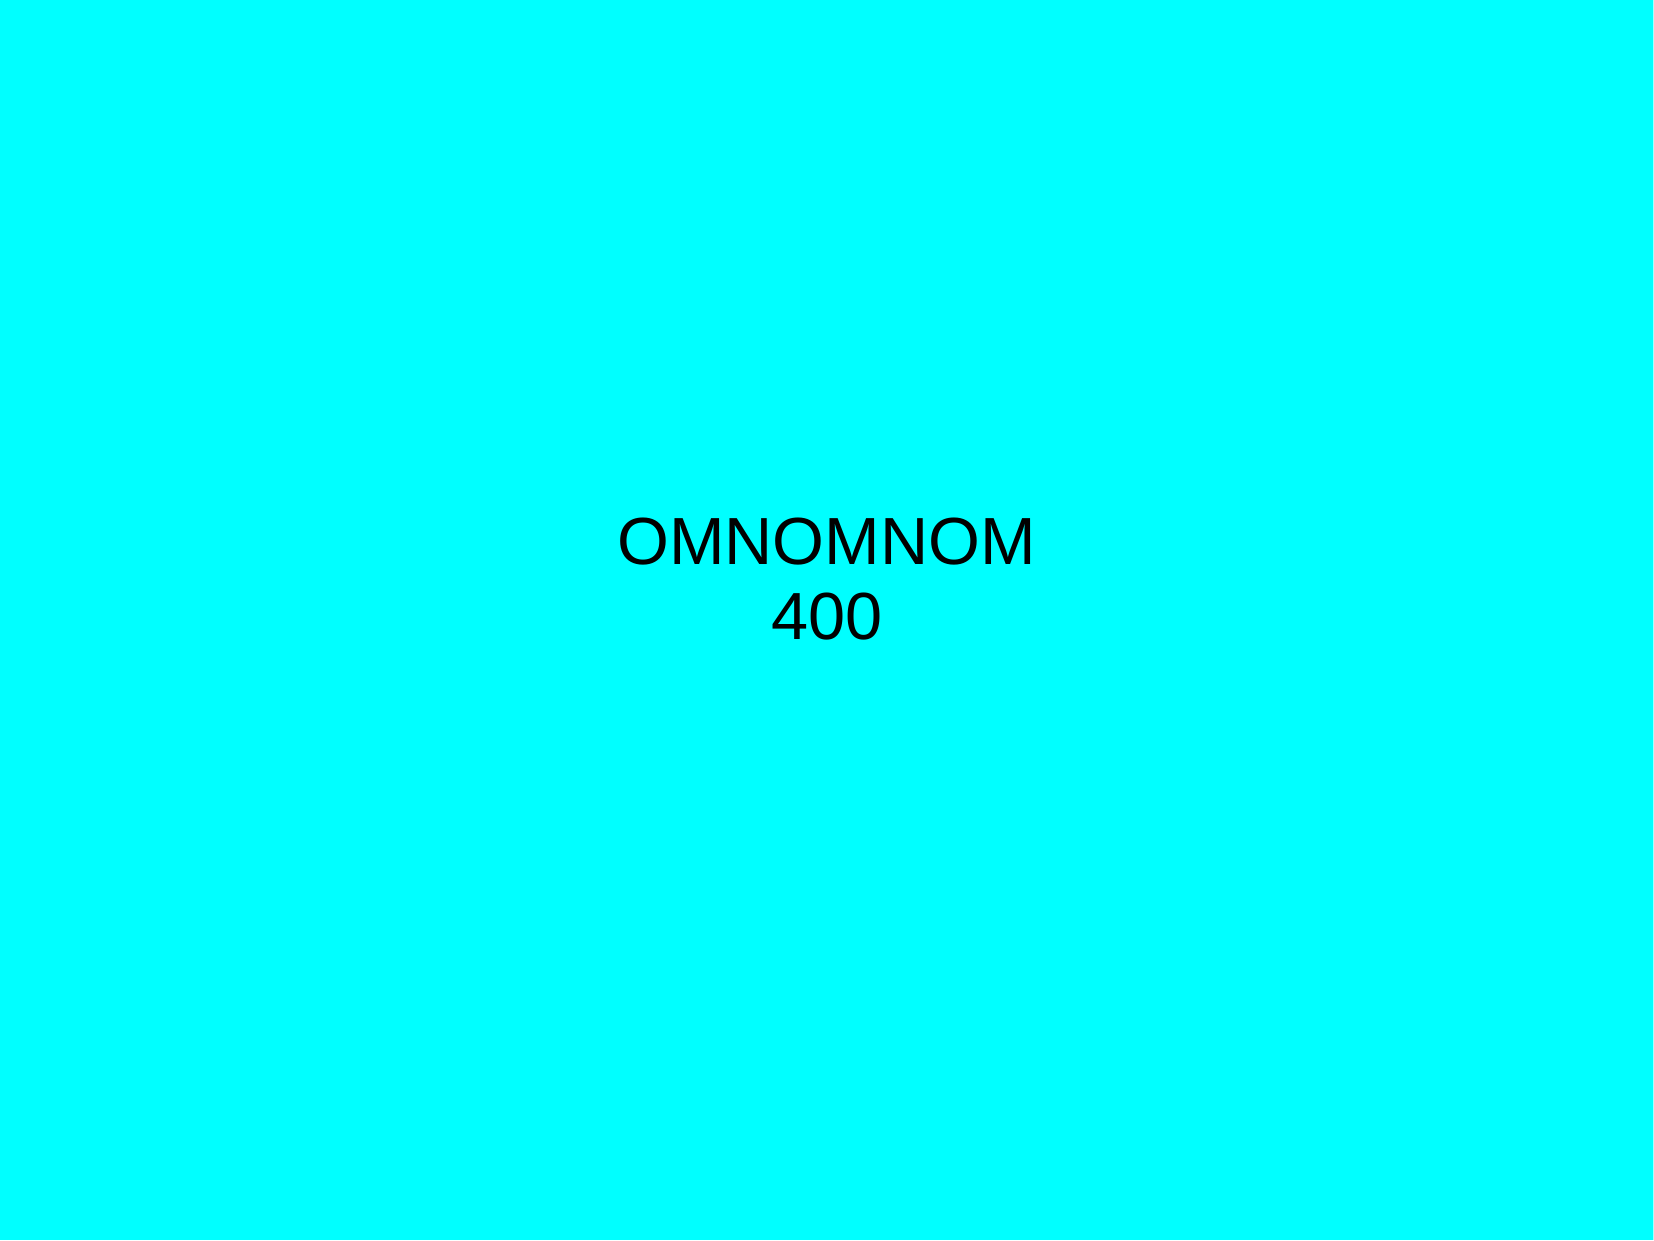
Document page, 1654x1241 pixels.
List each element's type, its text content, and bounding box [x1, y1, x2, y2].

subtitle OMNOMNOM 400 [82, 49, 1571, 1109]
